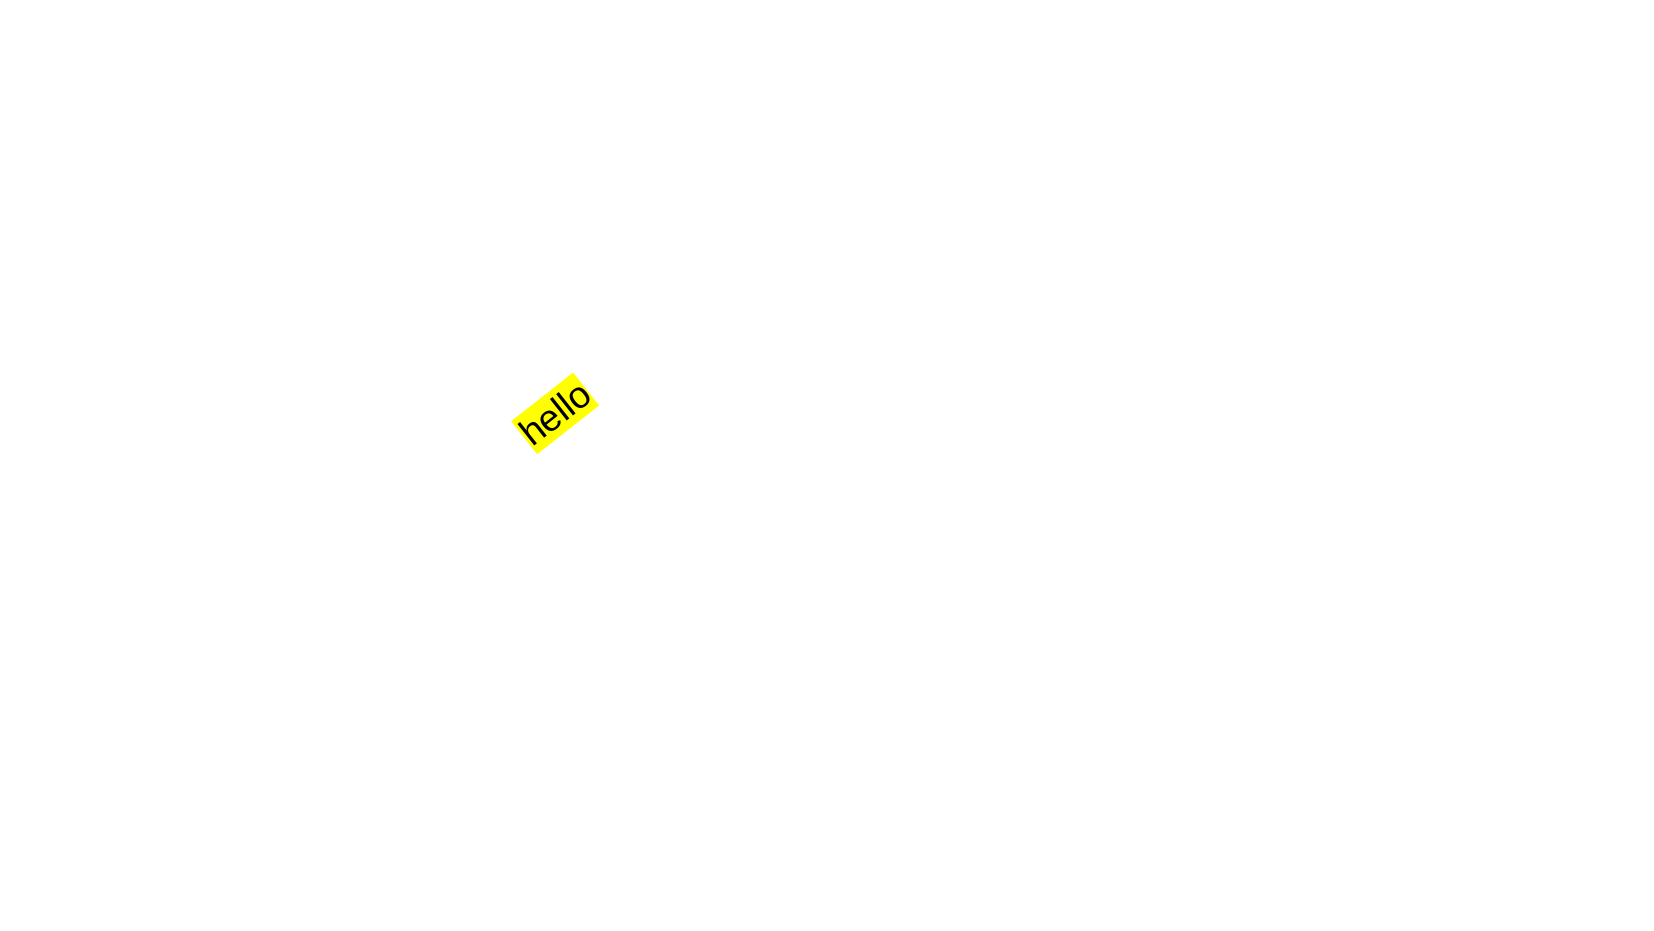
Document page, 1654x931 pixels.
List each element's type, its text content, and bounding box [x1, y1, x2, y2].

text_box hello [338, 214, 772, 612]
